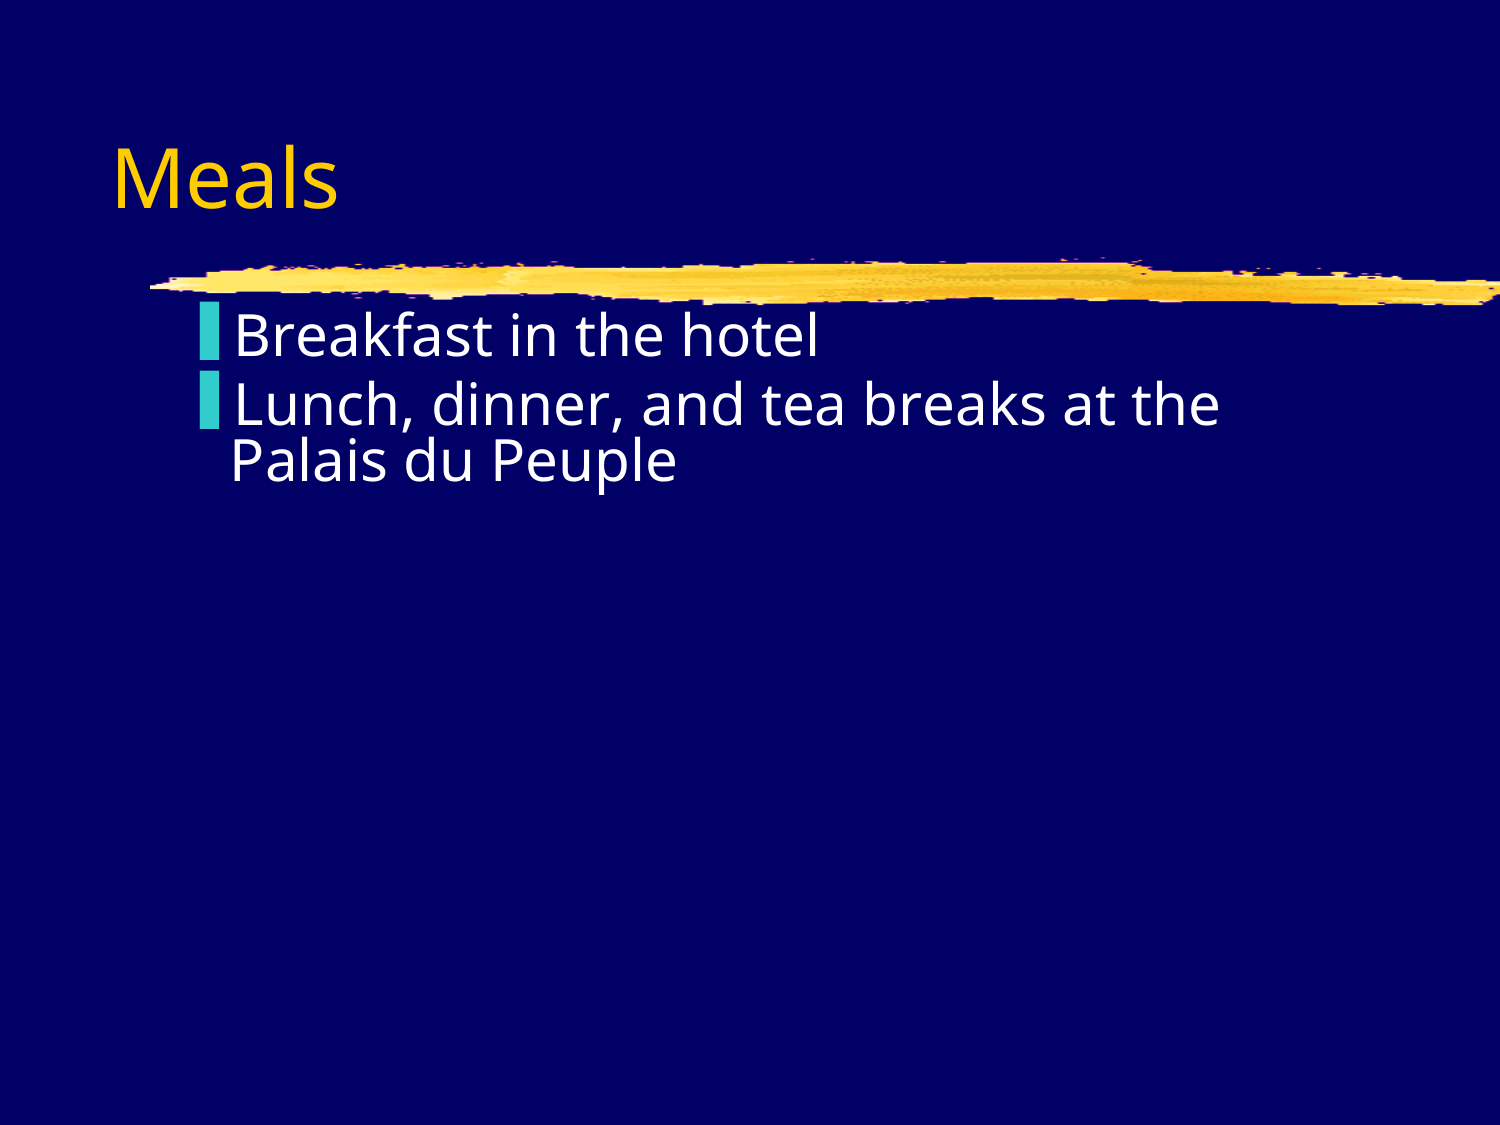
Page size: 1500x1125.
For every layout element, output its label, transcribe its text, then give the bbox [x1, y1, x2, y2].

title Meals [110, 78, 1391, 297]
picture [150, 252, 1500, 316]
list Breakfast in the hotel Lunch, dinner, and tea breaks at the Palais du Peuple [110, 312, 1391, 1118]
